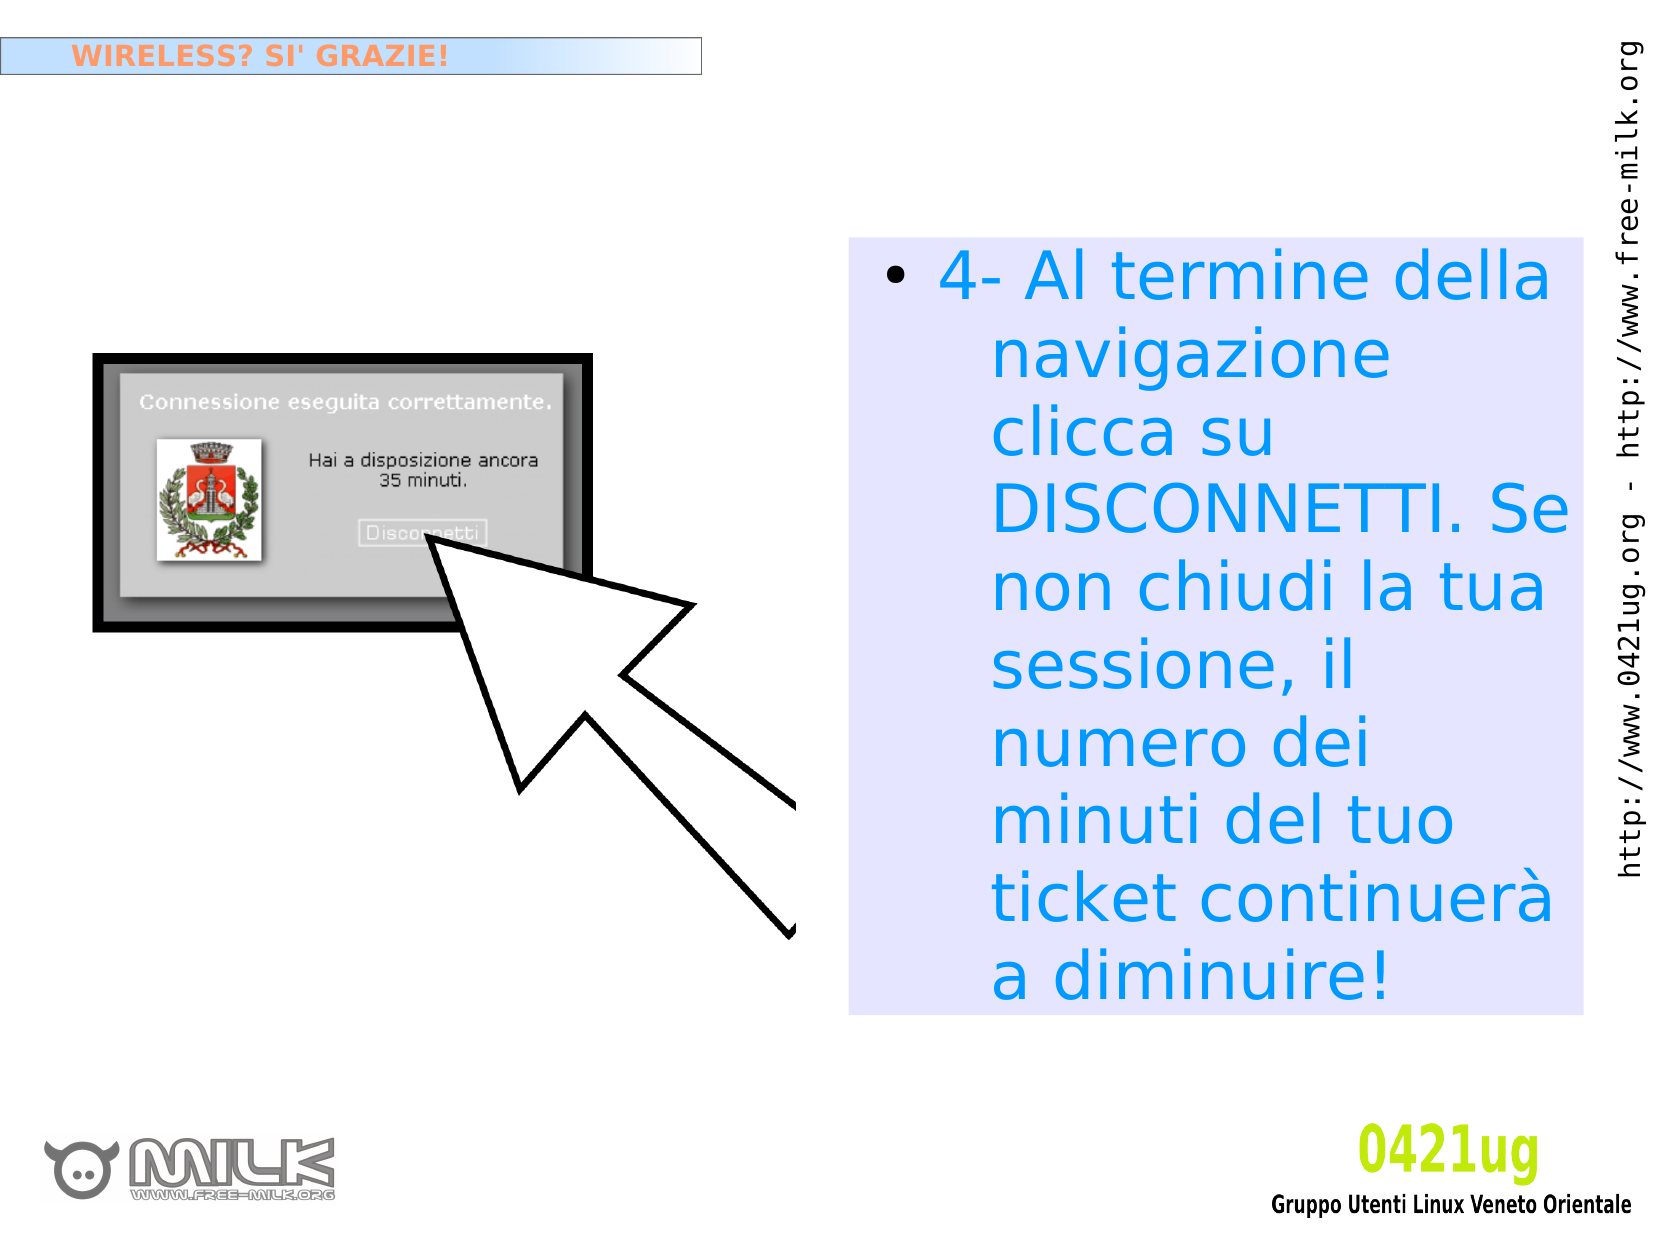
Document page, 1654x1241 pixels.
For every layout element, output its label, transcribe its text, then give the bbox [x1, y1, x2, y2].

picture [1272, 1123, 1631, 1218]
list 4- Al termine della navigazione clicca su DISCONNETTI. Se non chiudi la tua sessione, il numero dei minuti del tuo ticket continuerà a diminuire! [848, 237, 1584, 980]
picture [69, 228, 796, 956]
picture [40, 1133, 338, 1205]
